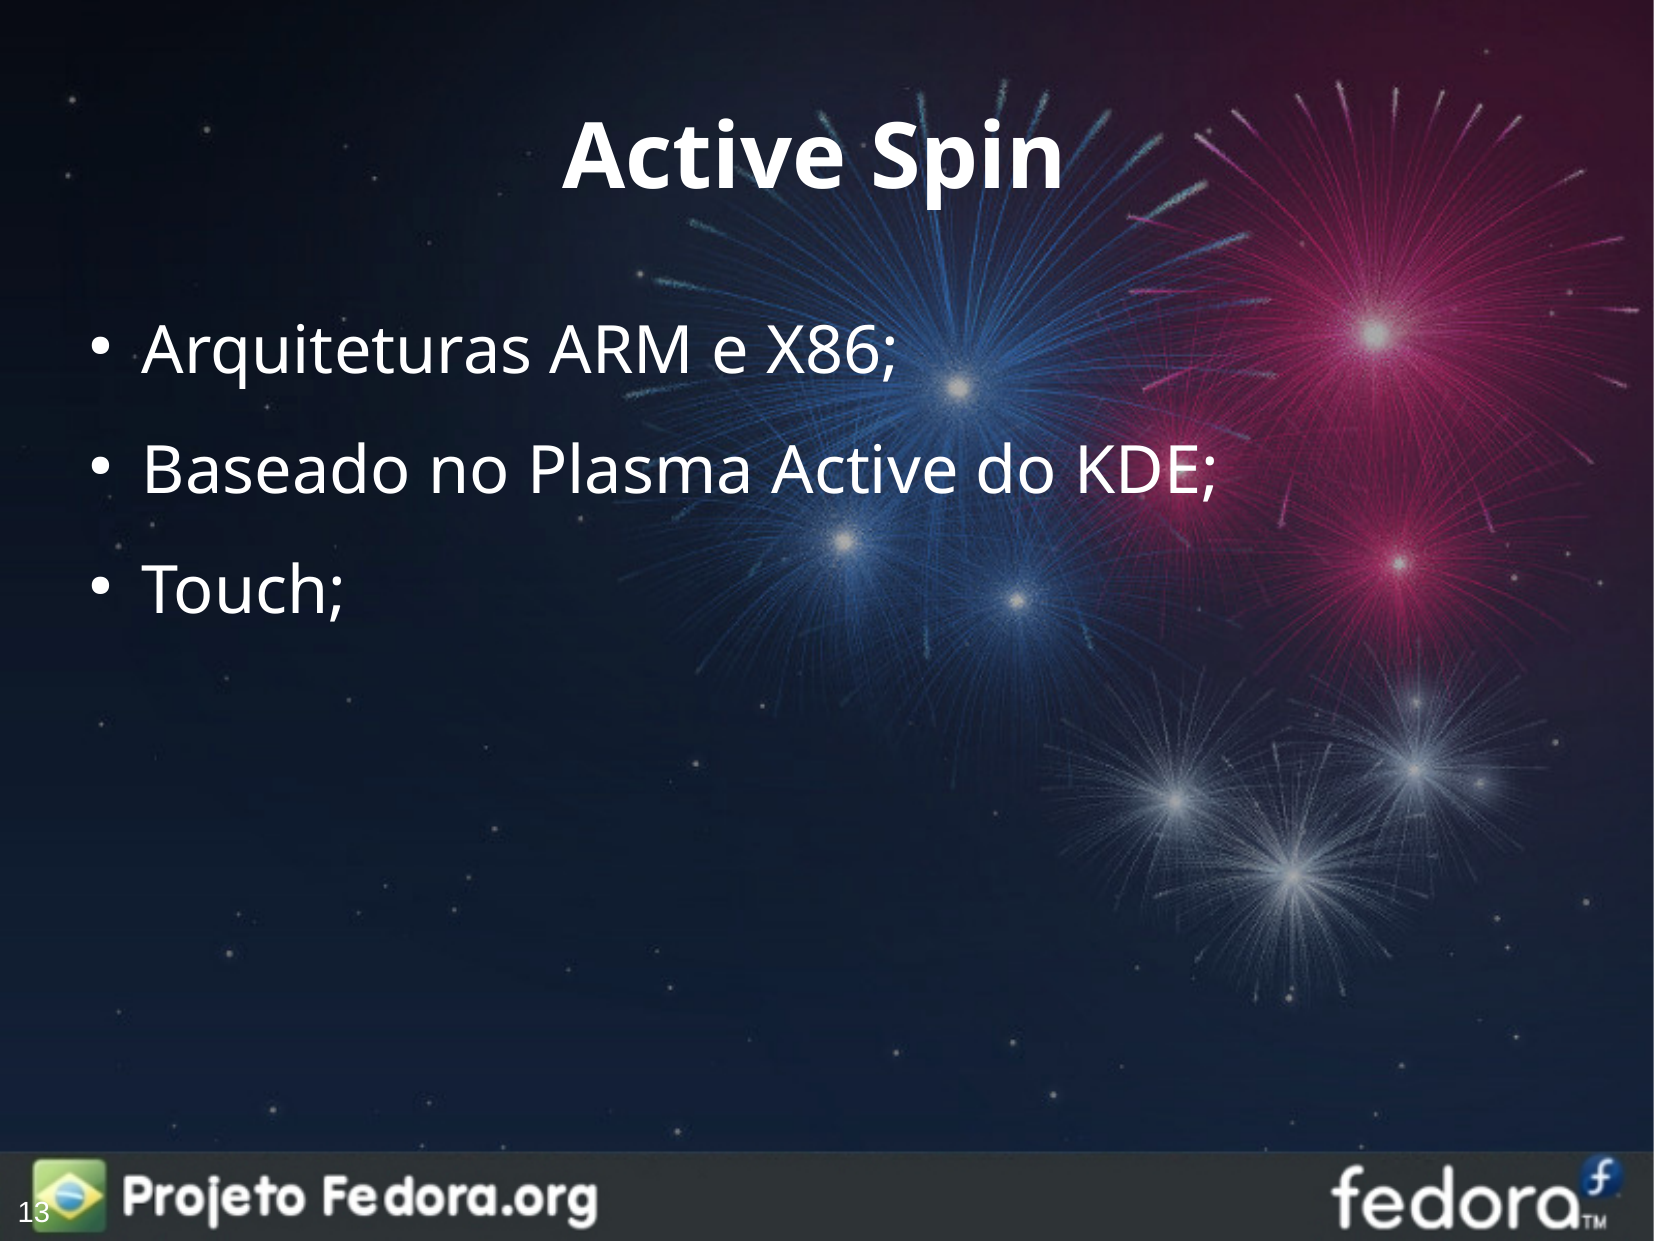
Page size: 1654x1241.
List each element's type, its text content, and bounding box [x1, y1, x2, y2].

title Active Spin [82, 49, 1571, 257]
picture [0, 0, 1654, 1241]
list Arquiteturas ARM e X86; Baseado no Plasma Active do KDE; Touch; [70, 302, 1559, 1134]
